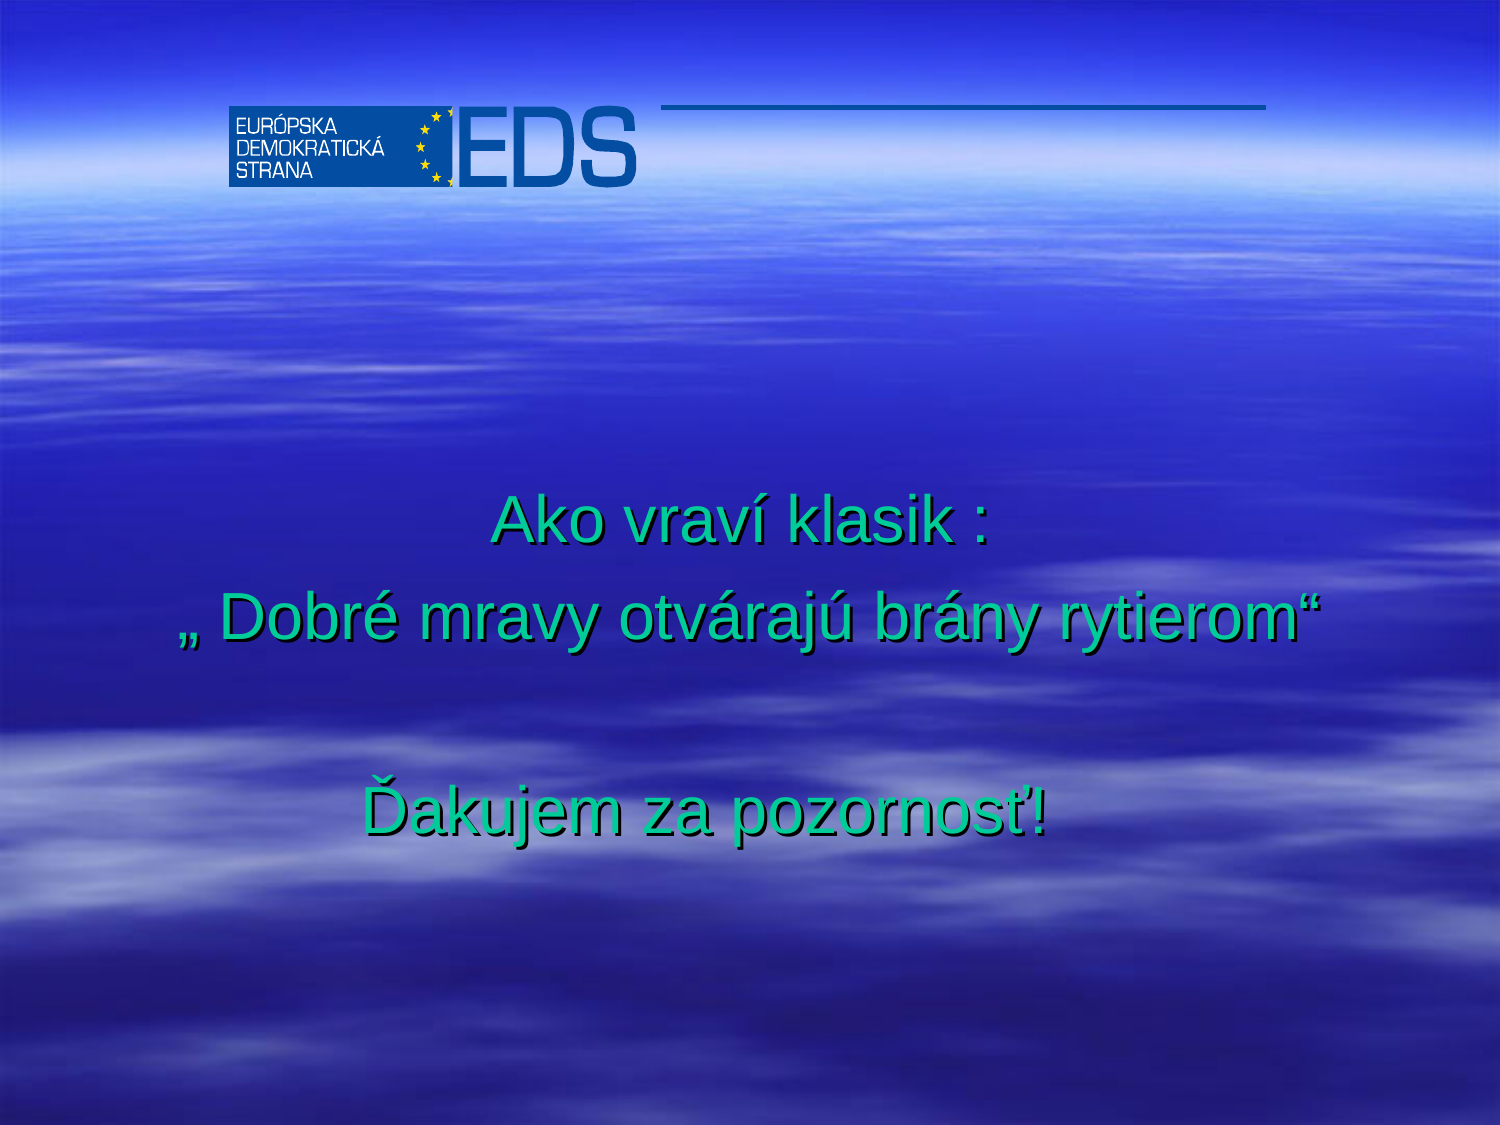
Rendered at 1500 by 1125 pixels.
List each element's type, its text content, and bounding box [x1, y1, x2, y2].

picture [0, 0, 1500, 1125]
list Ako vraví klasik : „ Dobré mravy otvárajú brány rytierom“ Ďakujem za pozornosť! [49, 274, 1451, 1001]
